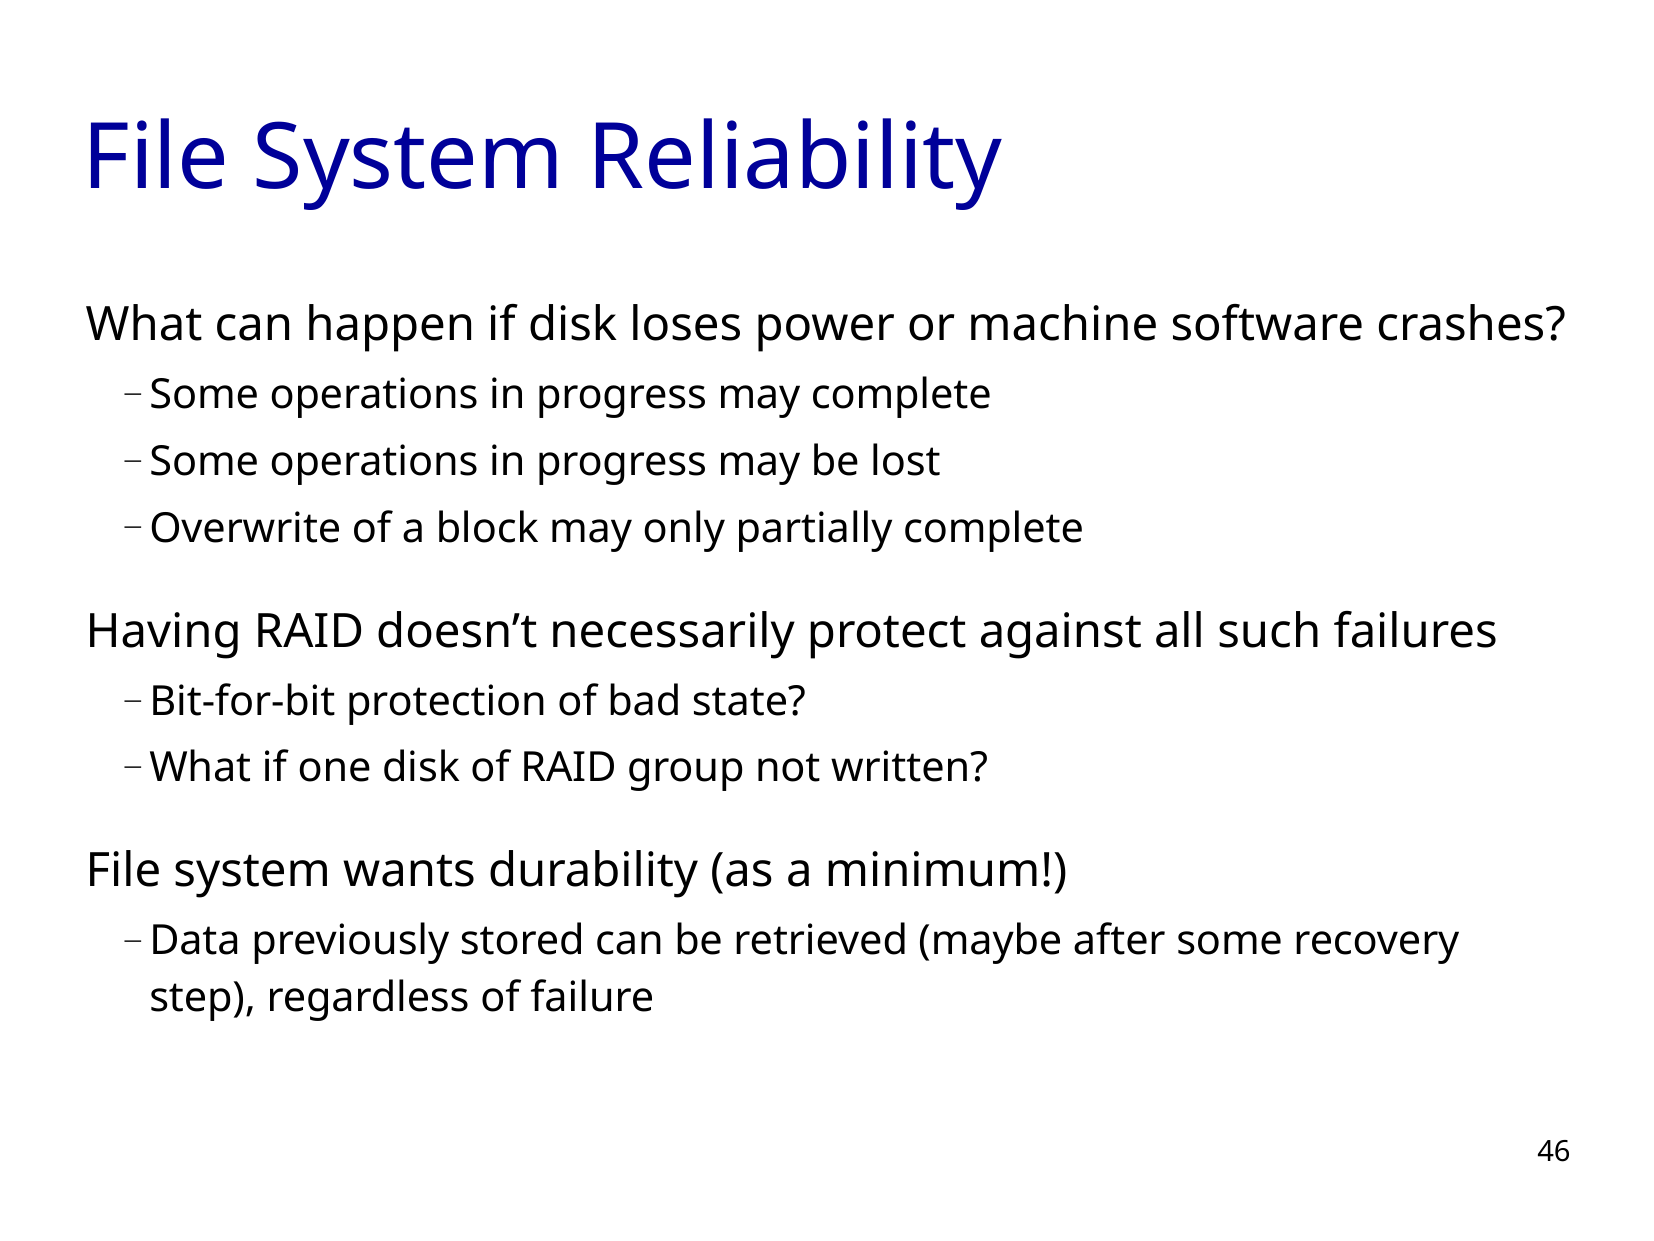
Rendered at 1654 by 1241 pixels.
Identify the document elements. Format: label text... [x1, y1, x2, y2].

list What can happen if disk loses power or machine software crashes? Some operations in progress may complete Some operations in progress may be lost Overwrite of a block may only partially complete Having RAID doesn’t necessarily protect against all such failures Bit-for-bit protection of bad state? What if one disk of RAID group not written? File system wants durability (as a minimum!) Data previously stored can be retrieved (maybe after some recovery step), regardless of failure [60, 290, 1571, 1096]
title File System Reliability [82, 49, 1571, 257]
